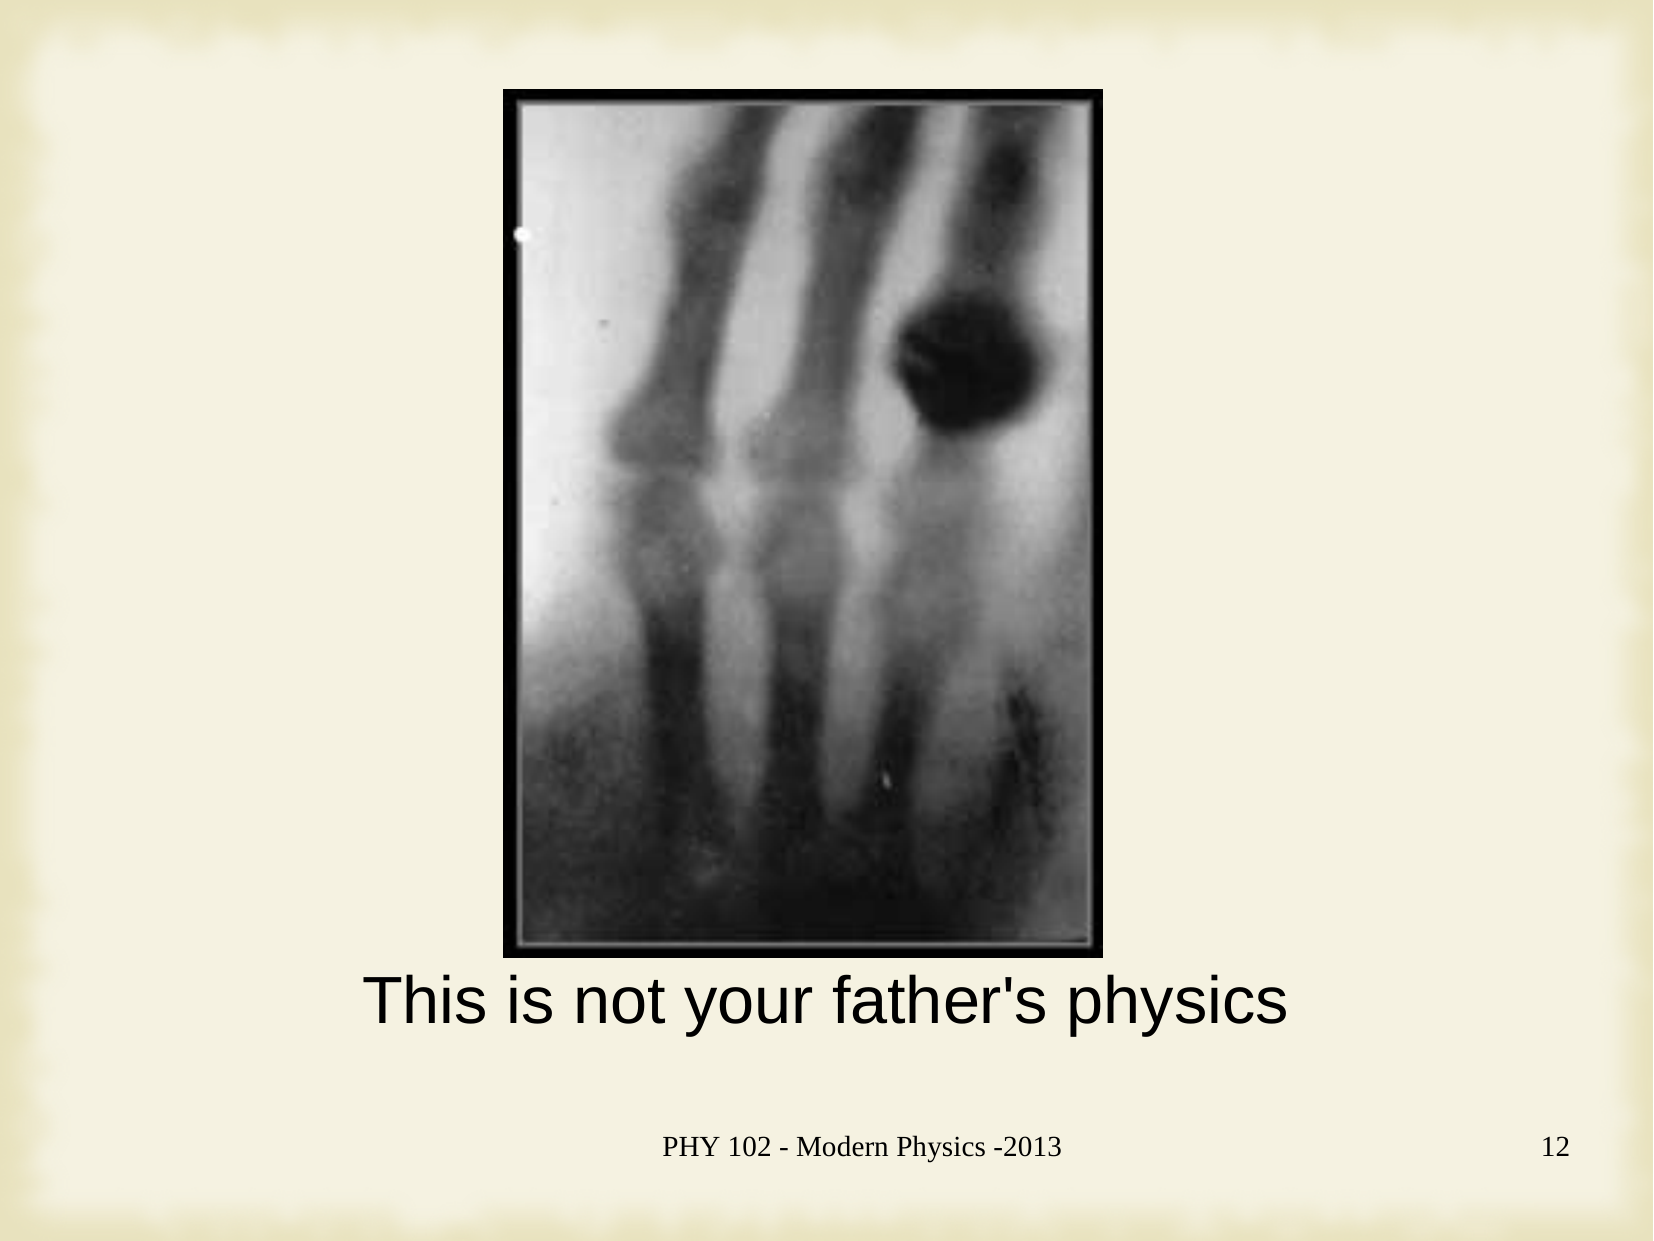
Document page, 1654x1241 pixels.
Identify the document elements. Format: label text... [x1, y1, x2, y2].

picture [0, 0, 1653, 1241]
subtitle This is not your father's physics [82, 900, 1571, 1102]
